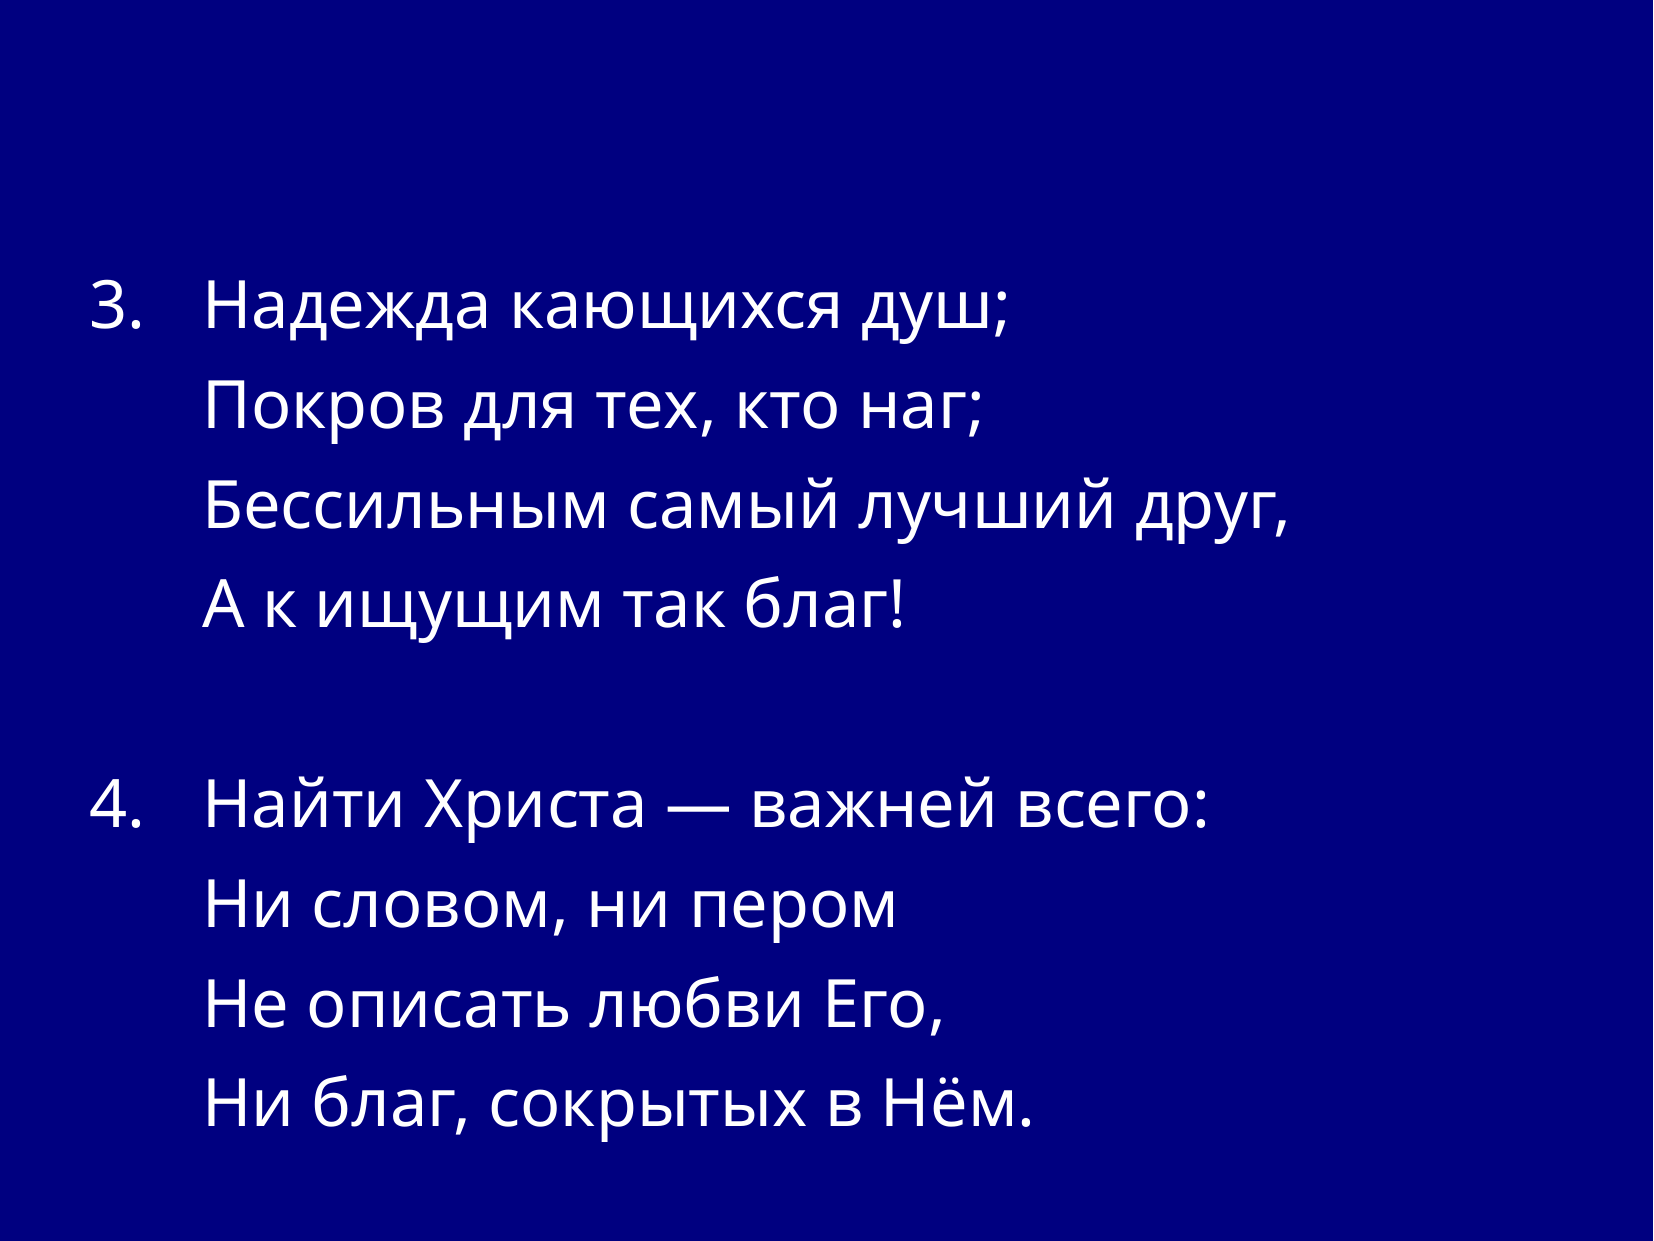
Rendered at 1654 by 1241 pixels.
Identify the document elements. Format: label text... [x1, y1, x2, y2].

text_box 3. Надежда кающихся душ; Покров для тех, кто наг; Бессильным самый лучший друг, А к ищущим так благ! 4. Найти Христа — важней всего: Ни словом, ни пером Не описать любви Его, Ни благ, сокрытых в Нём. [75, 150, 1576, 1163]
